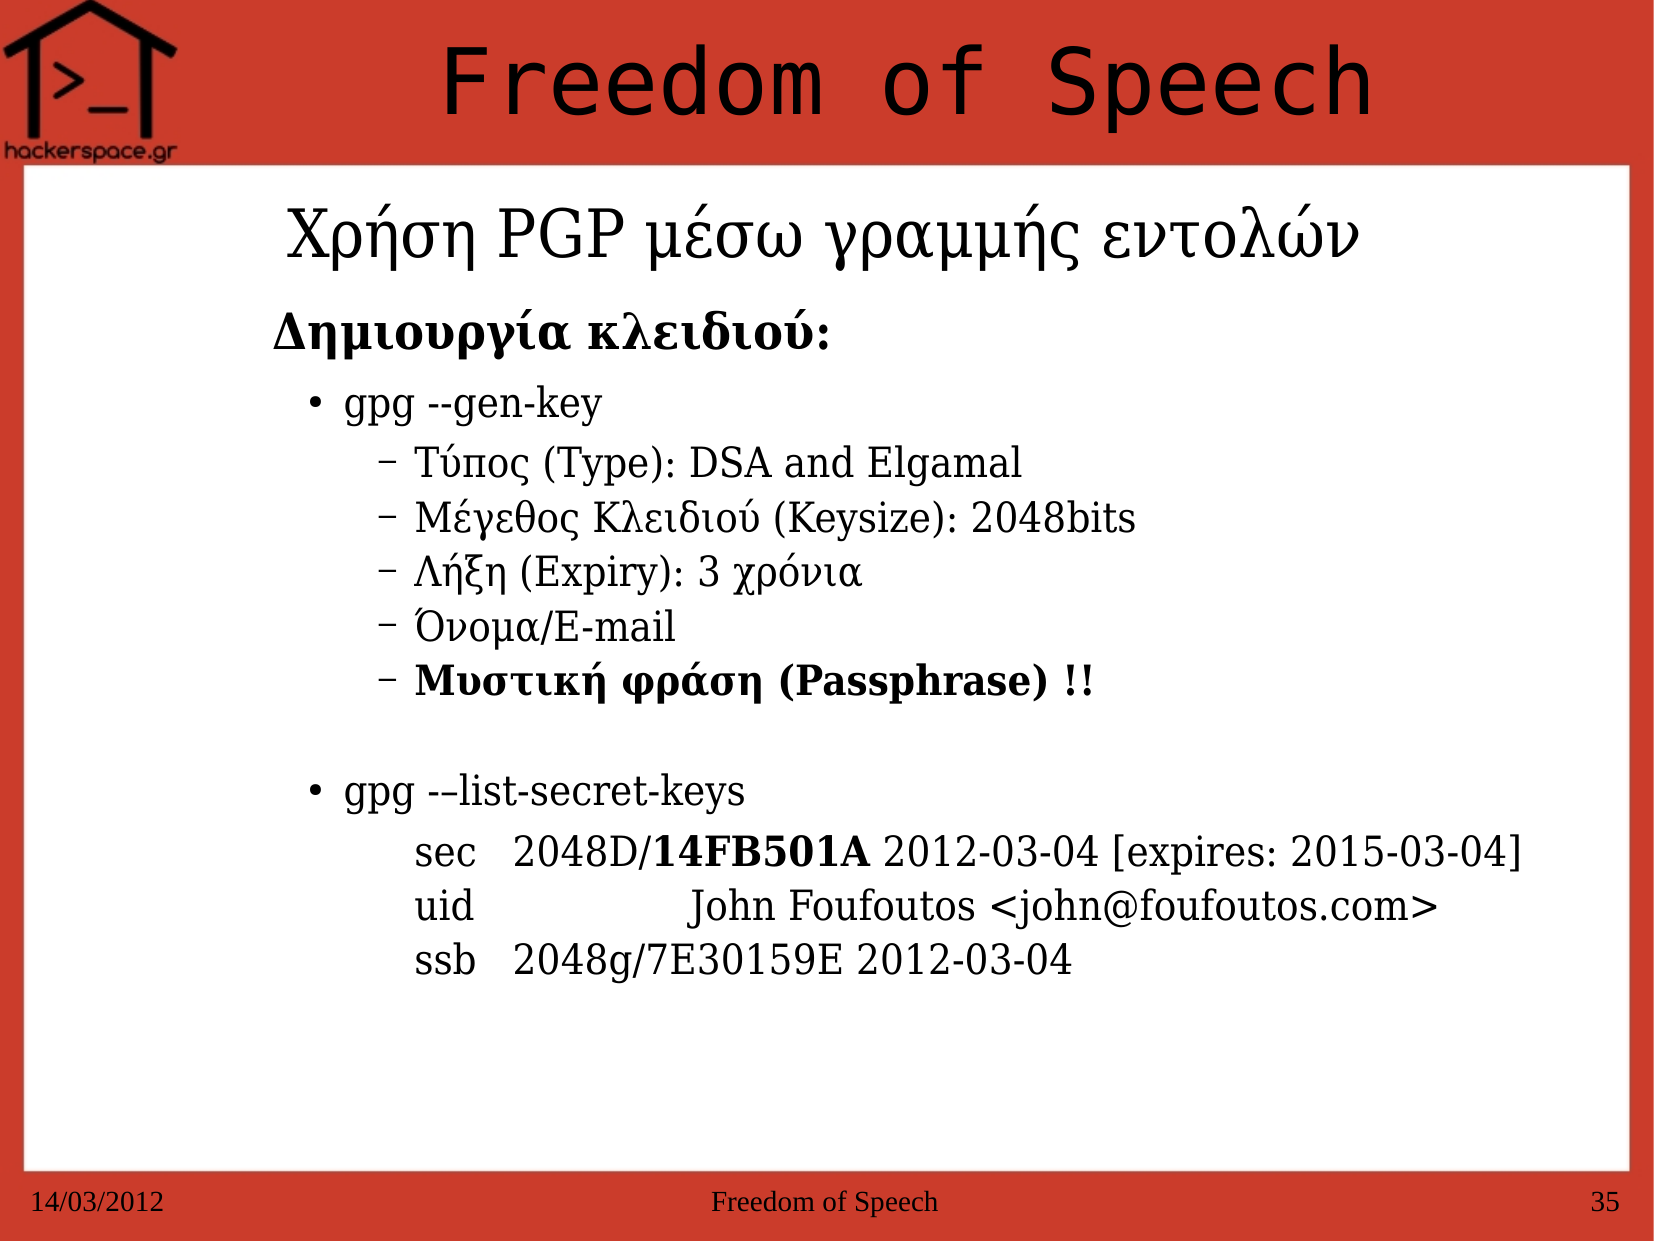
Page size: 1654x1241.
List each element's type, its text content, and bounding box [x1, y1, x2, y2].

title Freedom of Speech [195, 15, 1621, 151]
list Χρήση PGP μέσω γραμμής εντολών Δημιουργία κλειδιού: gpg --gen-key Τύπος (Type): DSA and Elgamal Μέγεθος Κλειδιού (Keysize): 2048bits Λήξη (Expiry): 3 χρόνια Όνομα/E-mail Μυστική φράση (Passphrase) !! gpg -–list-secret-keys sec 2048D/14FB501A 2012-03-04 [expires: 2015-03-04] uid John Foufoutos <john@foufoutos.com> ssb 2048g/7E30159E 2012-03-04 [60, 195, 1591, 1141]
picture [0, 0, 1654, 1241]
